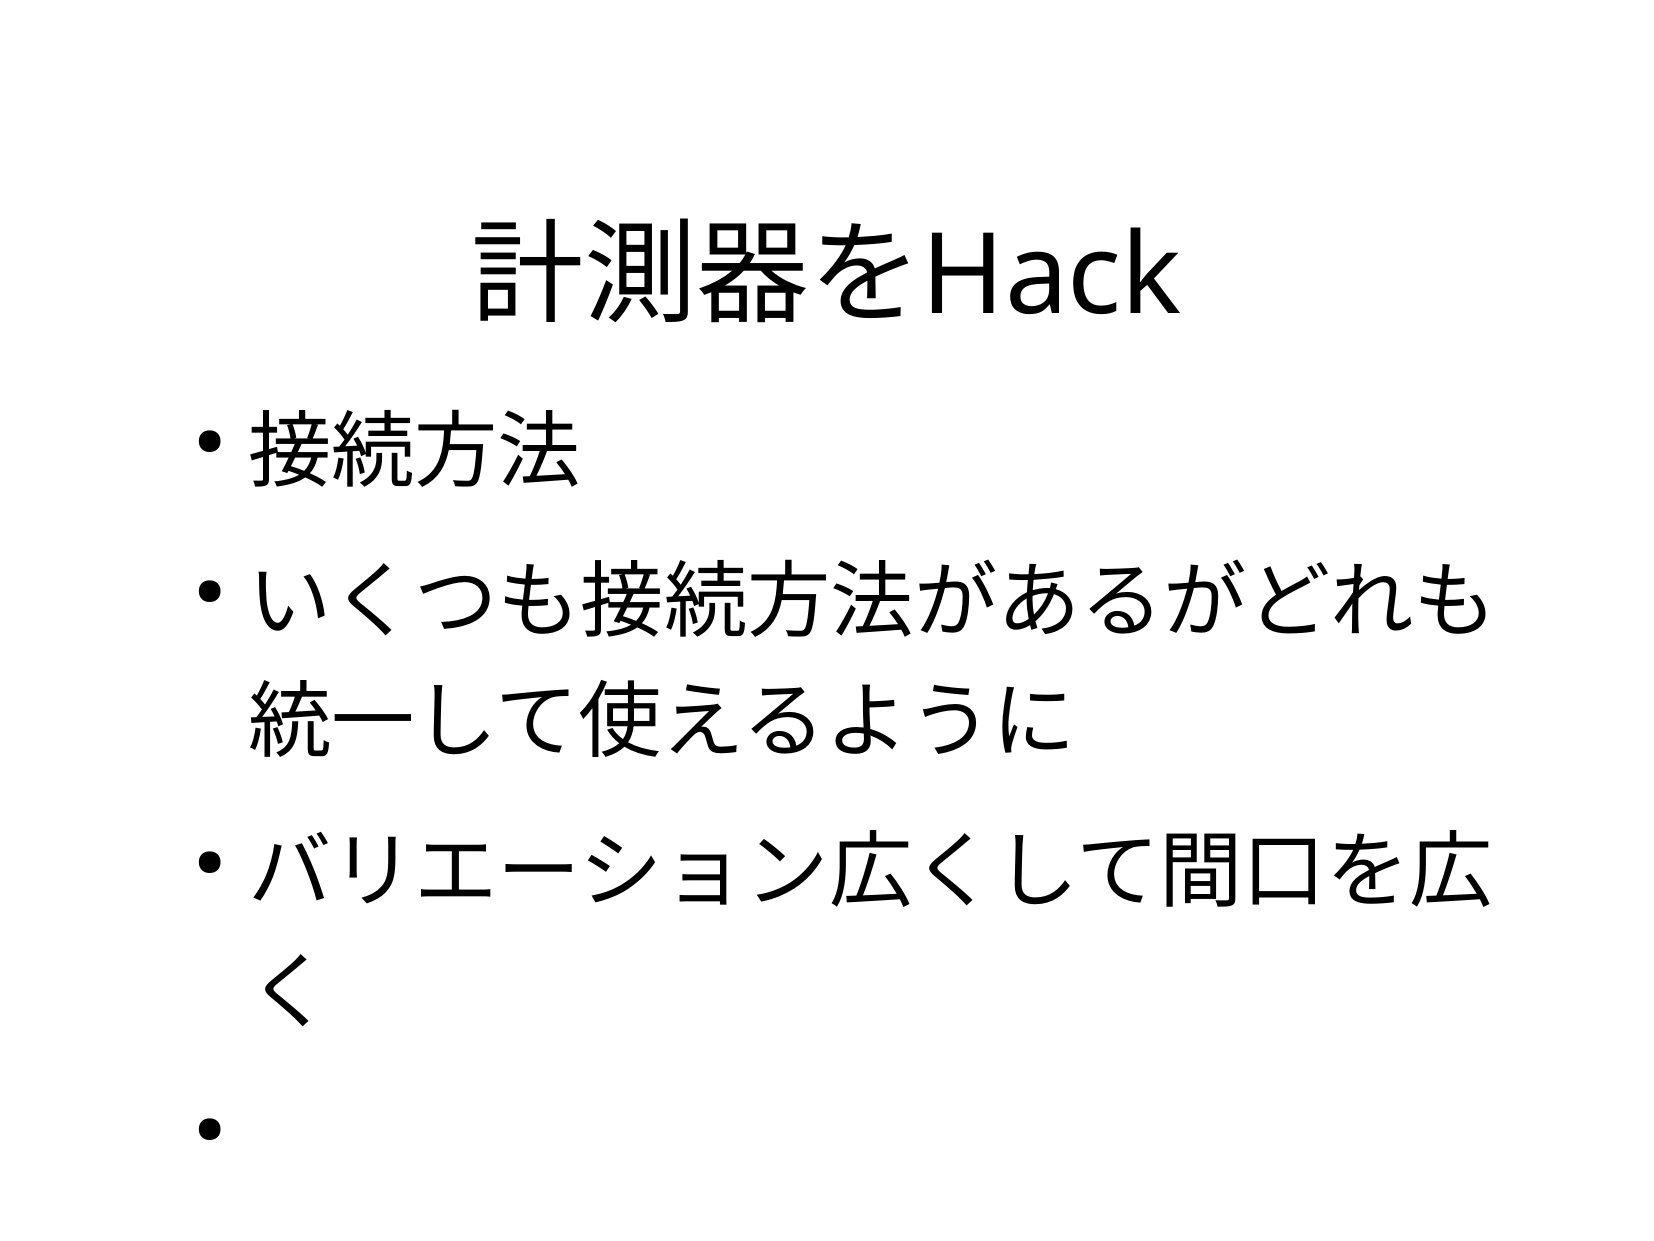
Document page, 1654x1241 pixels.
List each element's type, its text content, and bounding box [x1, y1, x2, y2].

list 接続方法 いくつも接続方法があるがどれも統一して使えるように バリエーション広くして間口を広く [177, 383, 1571, 1203]
title 計測器をHack [82, 161, 1571, 369]
